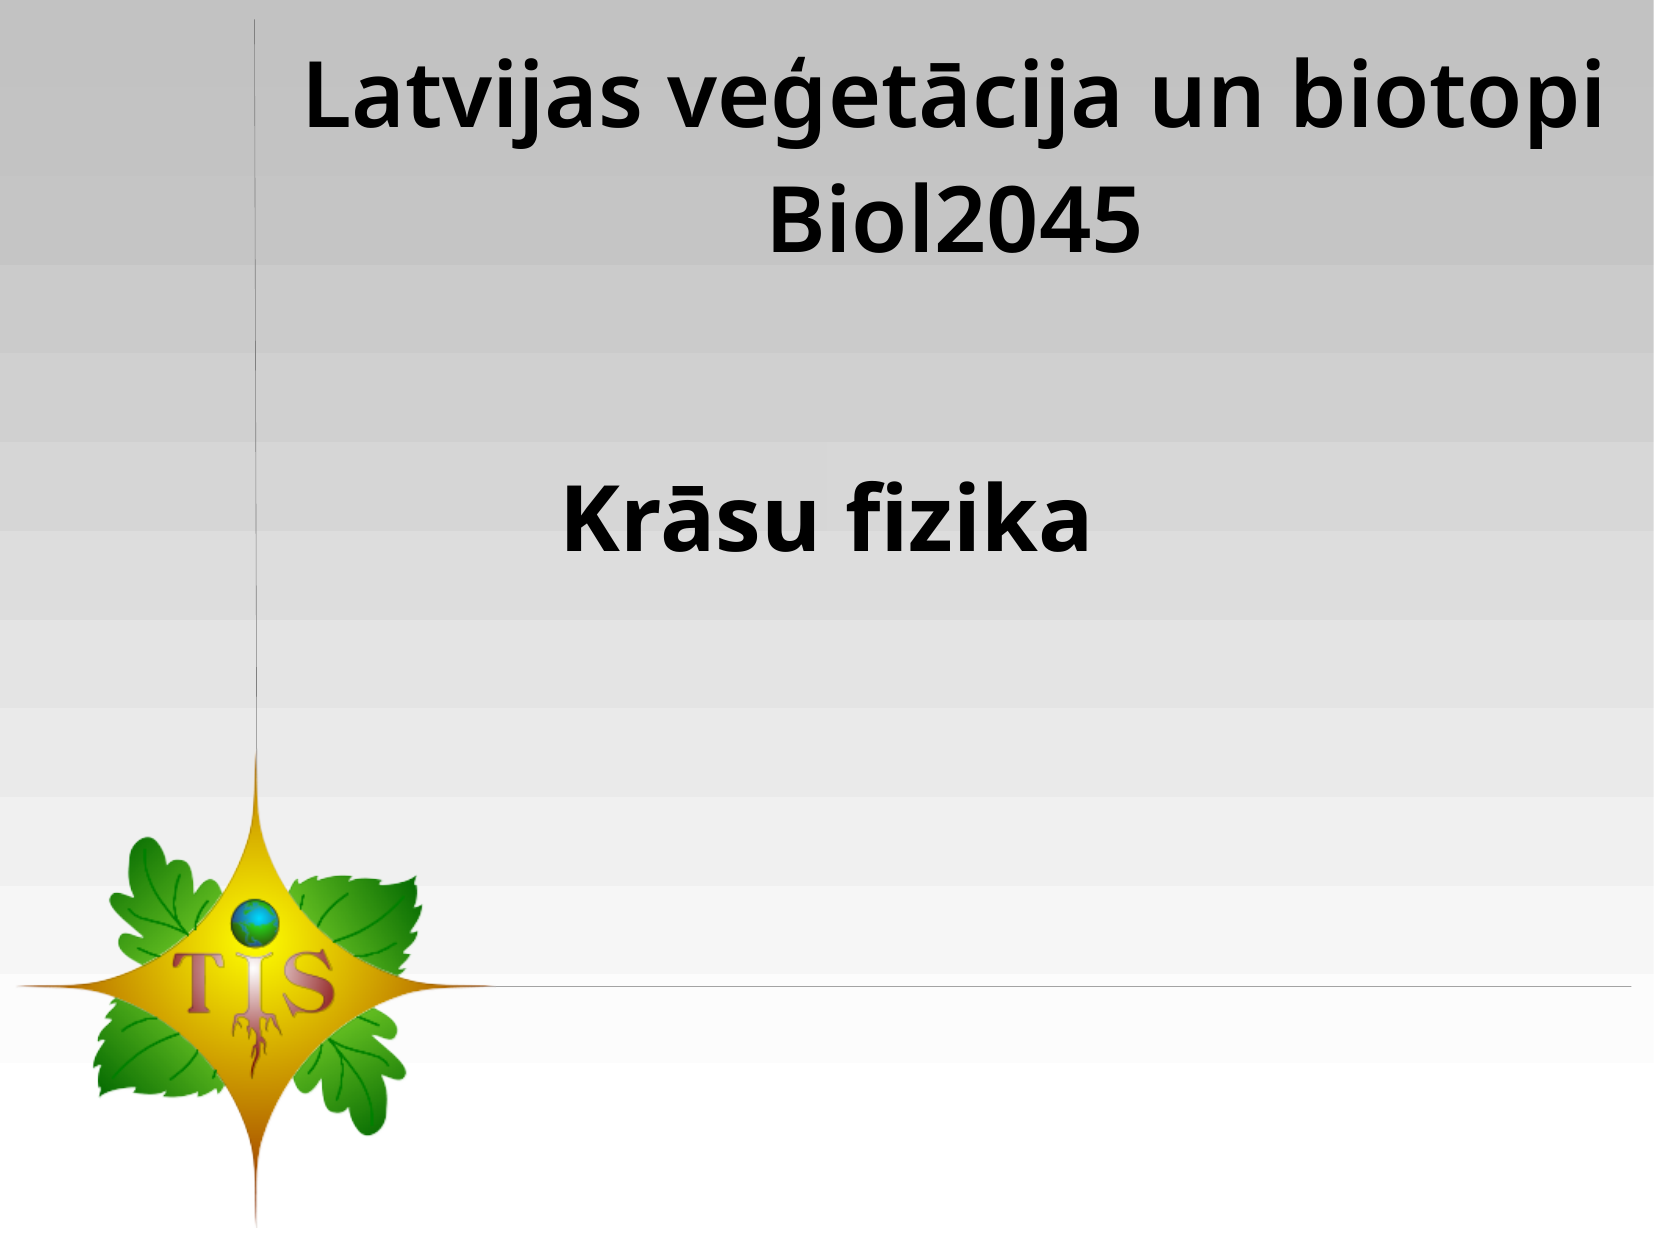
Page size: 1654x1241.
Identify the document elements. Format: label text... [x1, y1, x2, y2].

title Krāsu fizika [108, 305, 1546, 726]
picture [0, 0, 1654, 1241]
